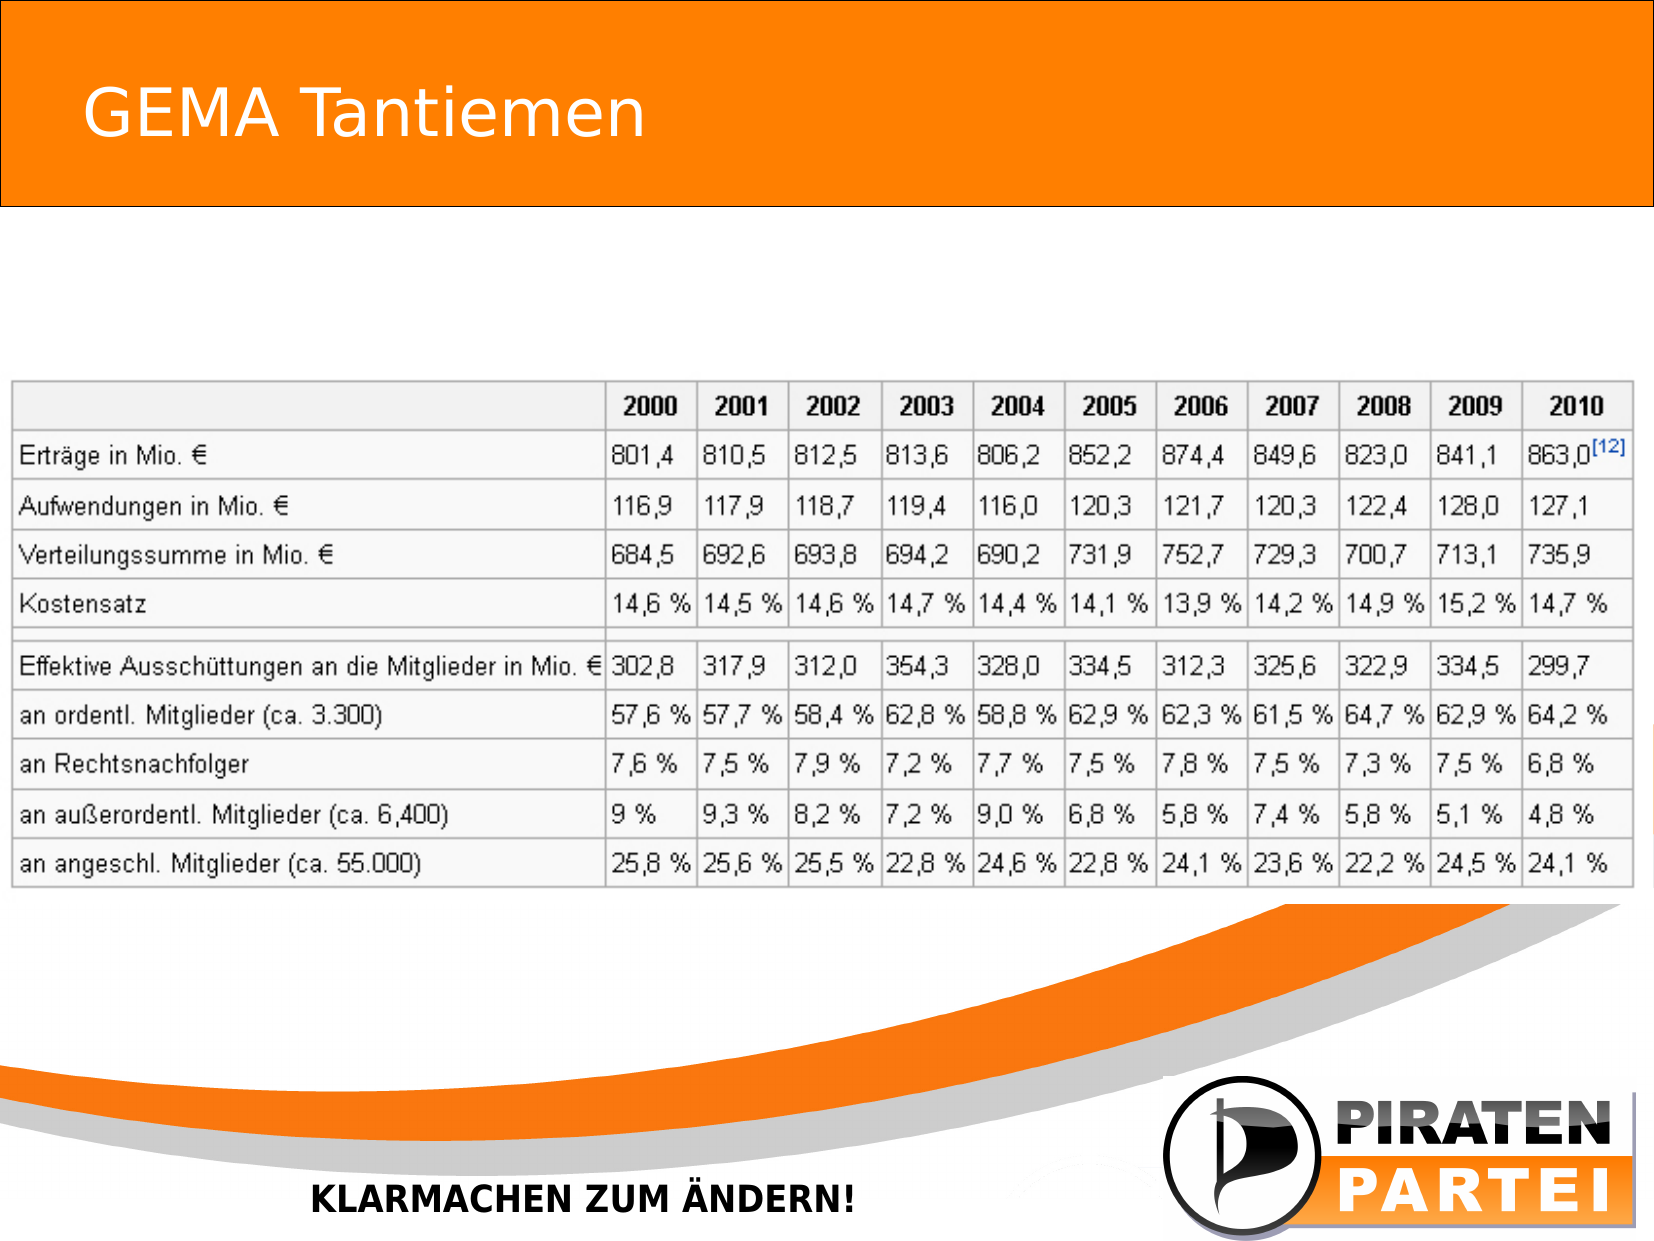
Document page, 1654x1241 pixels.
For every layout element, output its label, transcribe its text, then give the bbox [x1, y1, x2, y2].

picture [0, 371, 1654, 1241]
title GEMA Tantiemen [82, 56, 1571, 170]
picture [392, 1190, 399, 1197]
picture [745, 1190, 756, 1199]
picture [796, 1190, 803, 1197]
